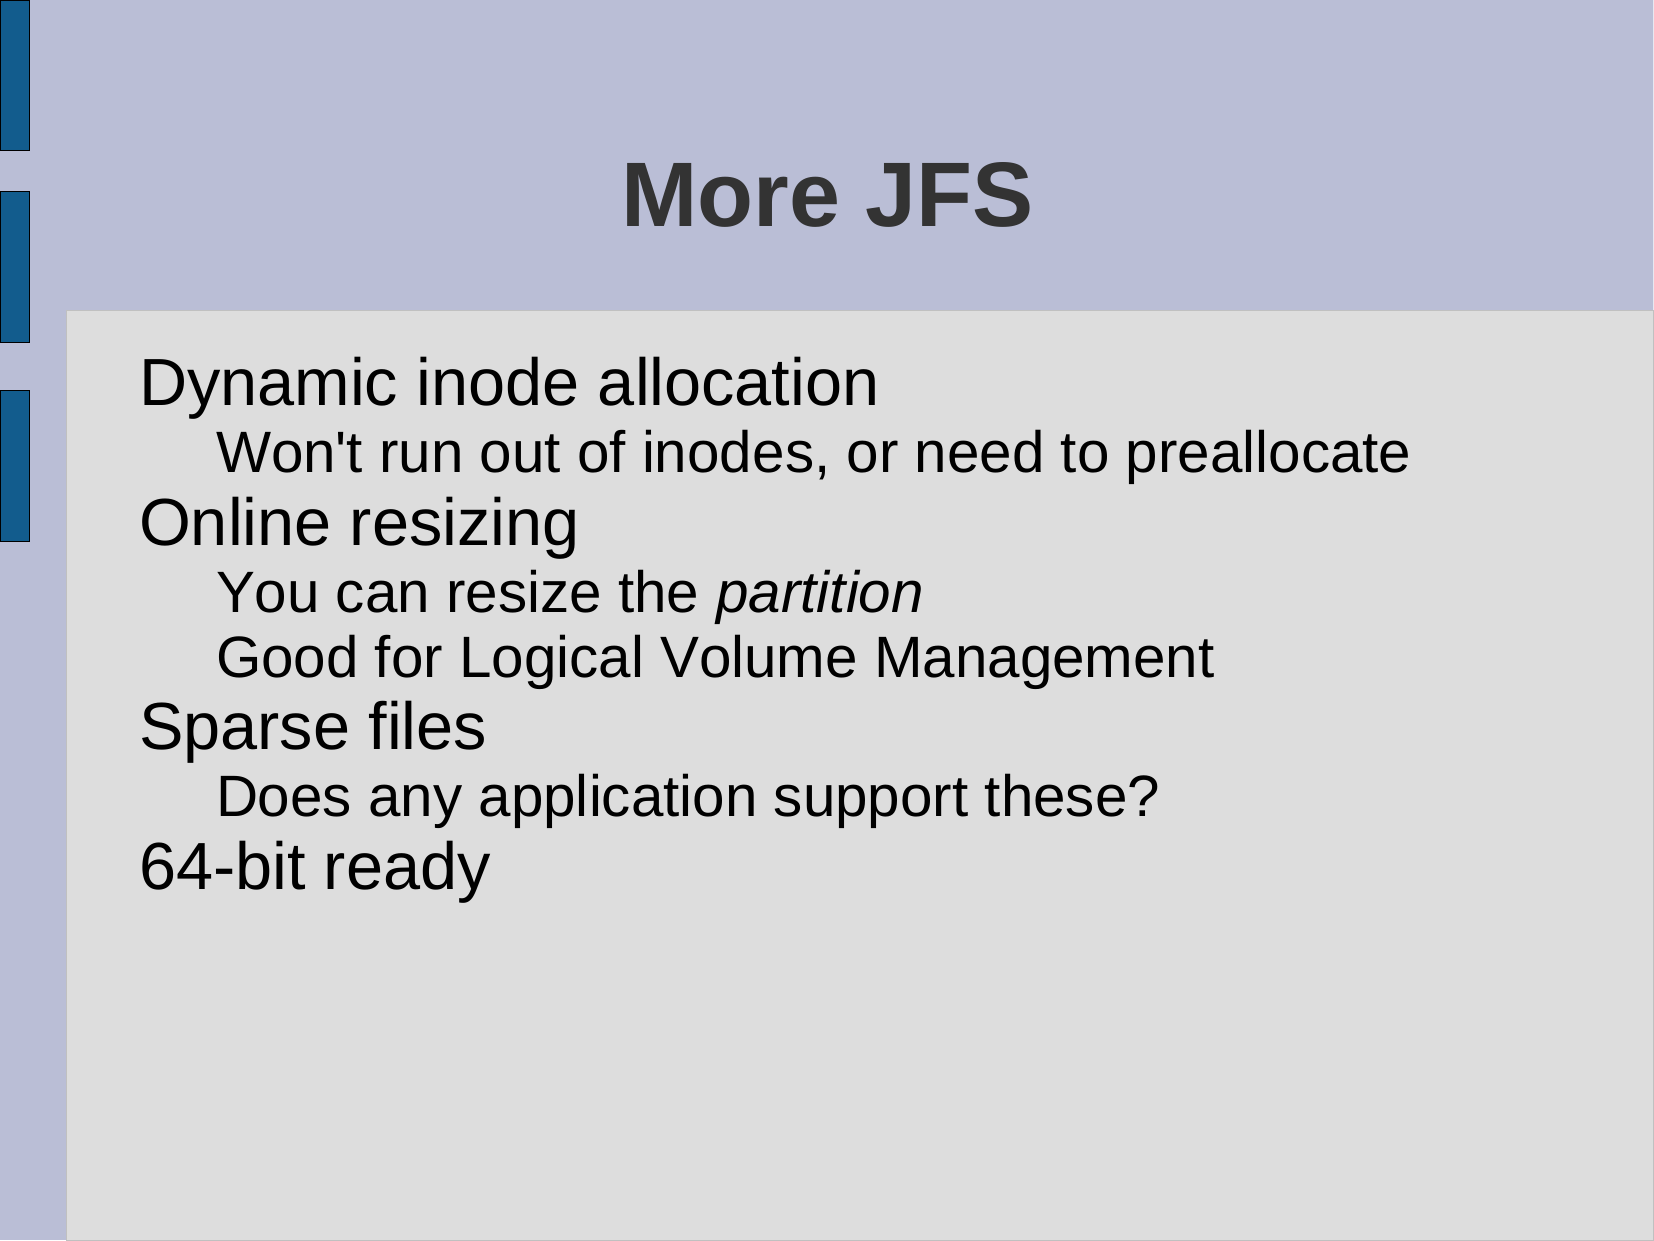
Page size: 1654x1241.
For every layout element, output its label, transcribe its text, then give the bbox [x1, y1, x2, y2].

list Dynamic inode allocation Won't run out of inodes, or need to preallocate Online resizing You can resize the partition Good for Logical Volume Management Sparse files Does any application support these? 64-bit ready [121, 344, 1534, 1127]
title More JFS [121, 91, 1534, 299]
